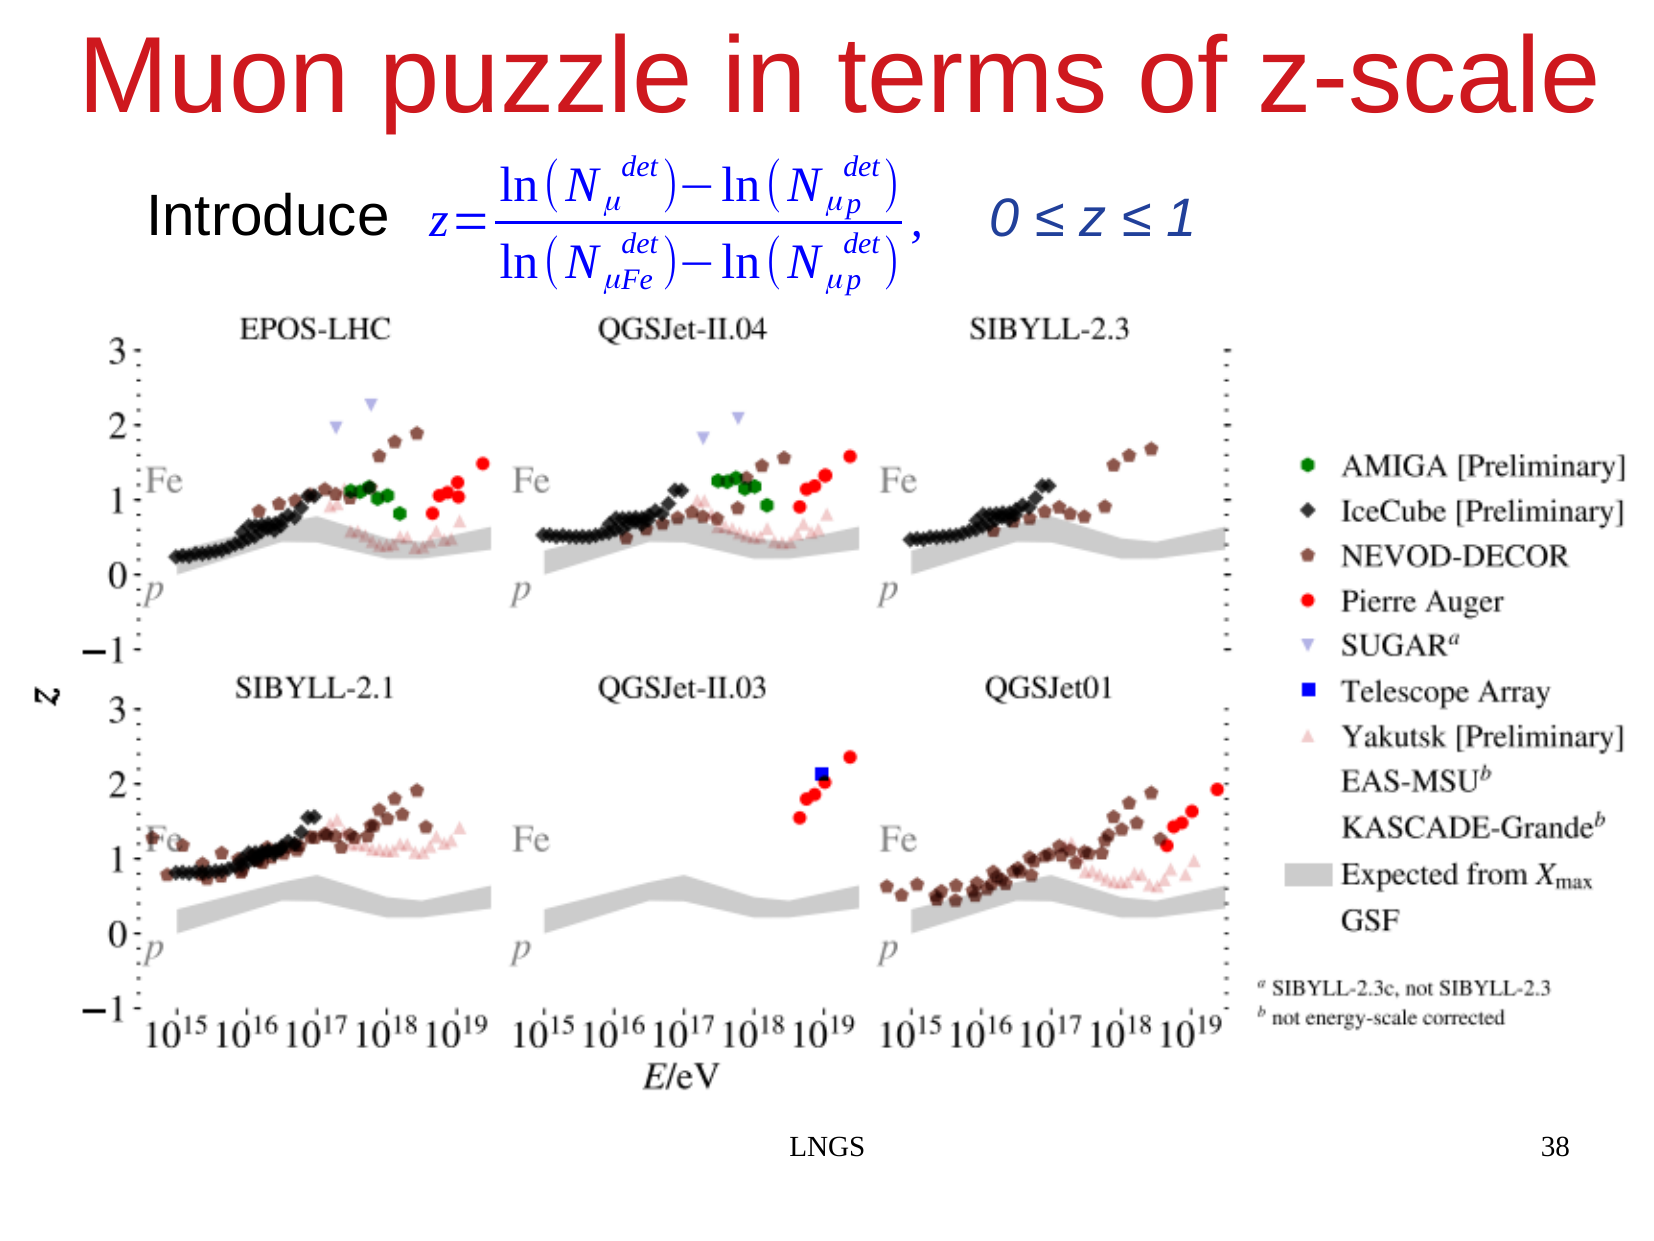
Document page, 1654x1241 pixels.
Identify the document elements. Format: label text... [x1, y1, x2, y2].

text_box Introduce [131, 175, 406, 256]
title Muon puzzle in terms of z-scale [45, 14, 1636, 136]
text_box 0 ≤ z ≤ 1 [945, 179, 1227, 256]
picture [18, 284, 1636, 1096]
chart [420, 150, 929, 297]
